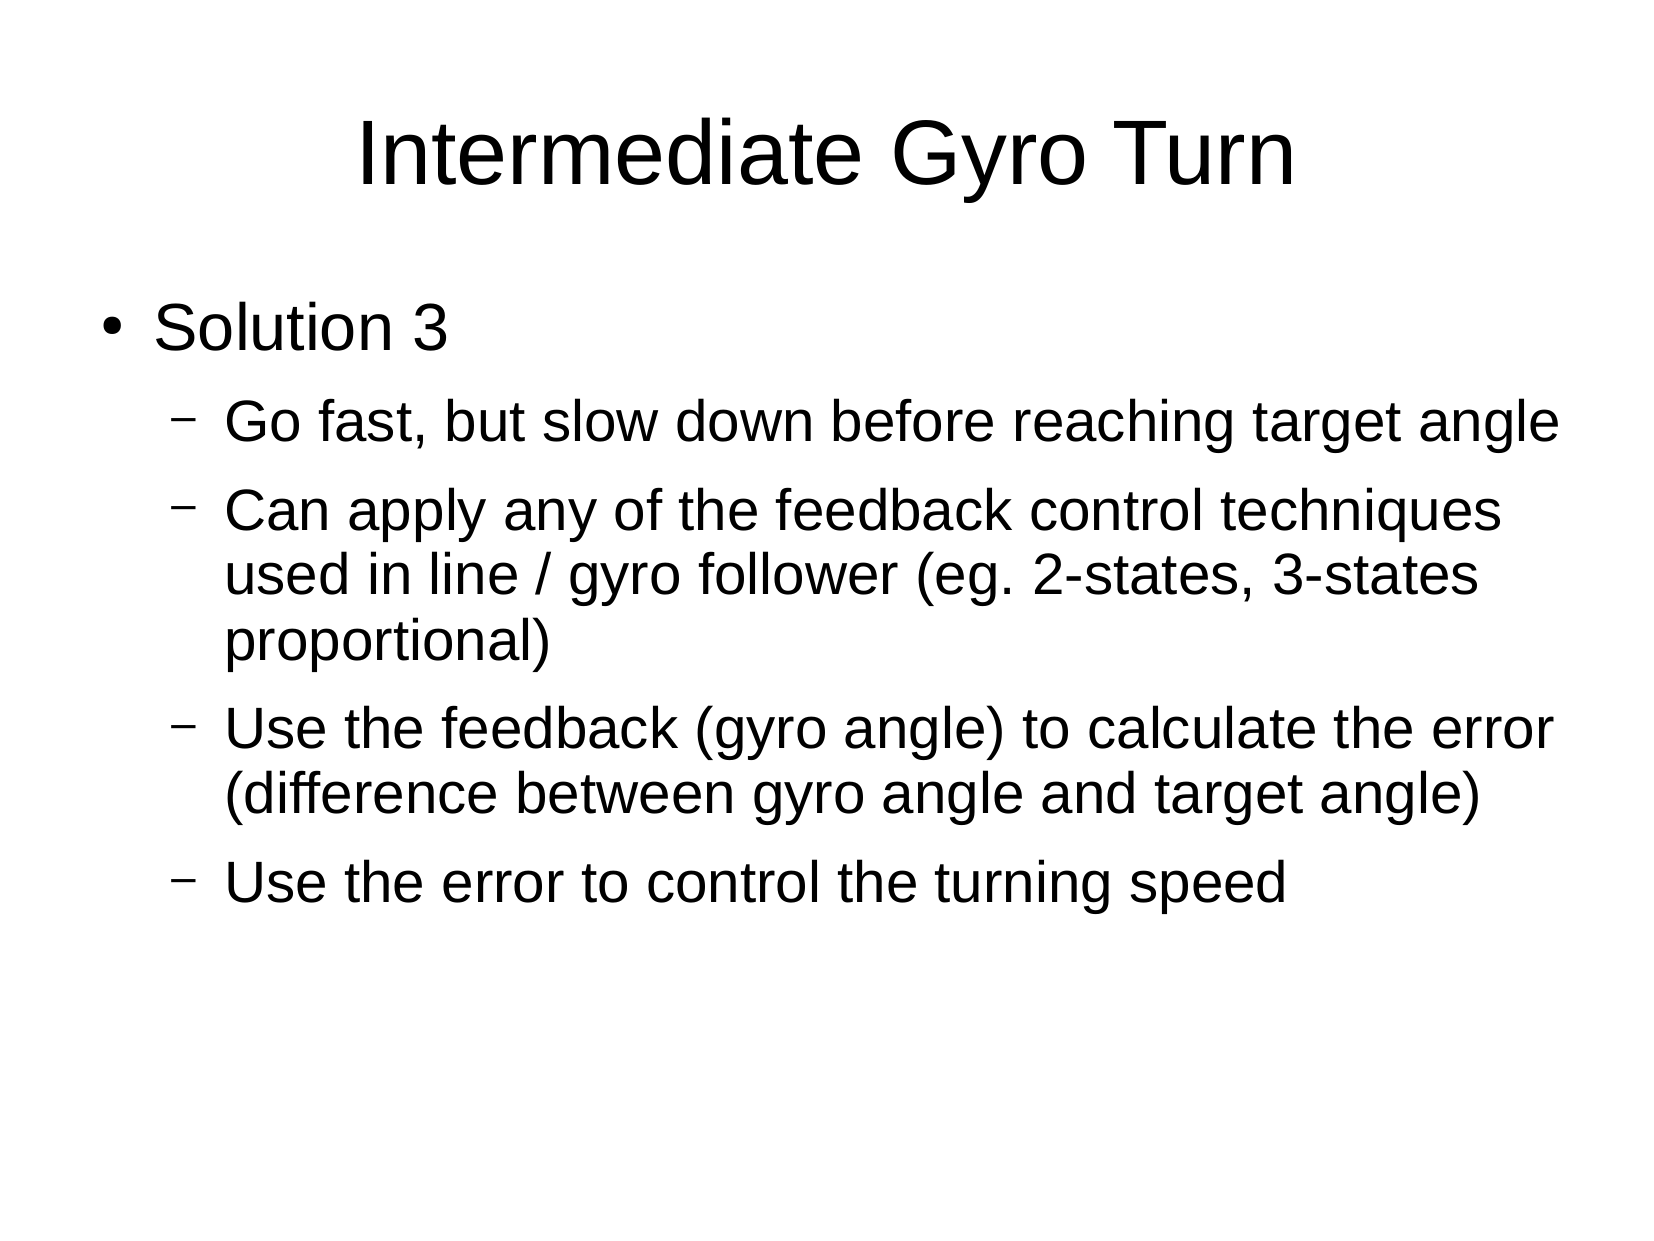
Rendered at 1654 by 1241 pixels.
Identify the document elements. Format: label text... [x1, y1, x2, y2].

title Intermediate Gyro Turn [82, 49, 1571, 257]
list Solution 3 Go fast, but slow down before reaching target angle Can apply any of the feedback control techniques used in line / gyro follower (eg. 2-states, 3-states proportional) Use the feedback (gyro angle) to calculate the error (difference between gyro angle and target angle) Use the error to control the turning speed [82, 290, 1571, 1010]
